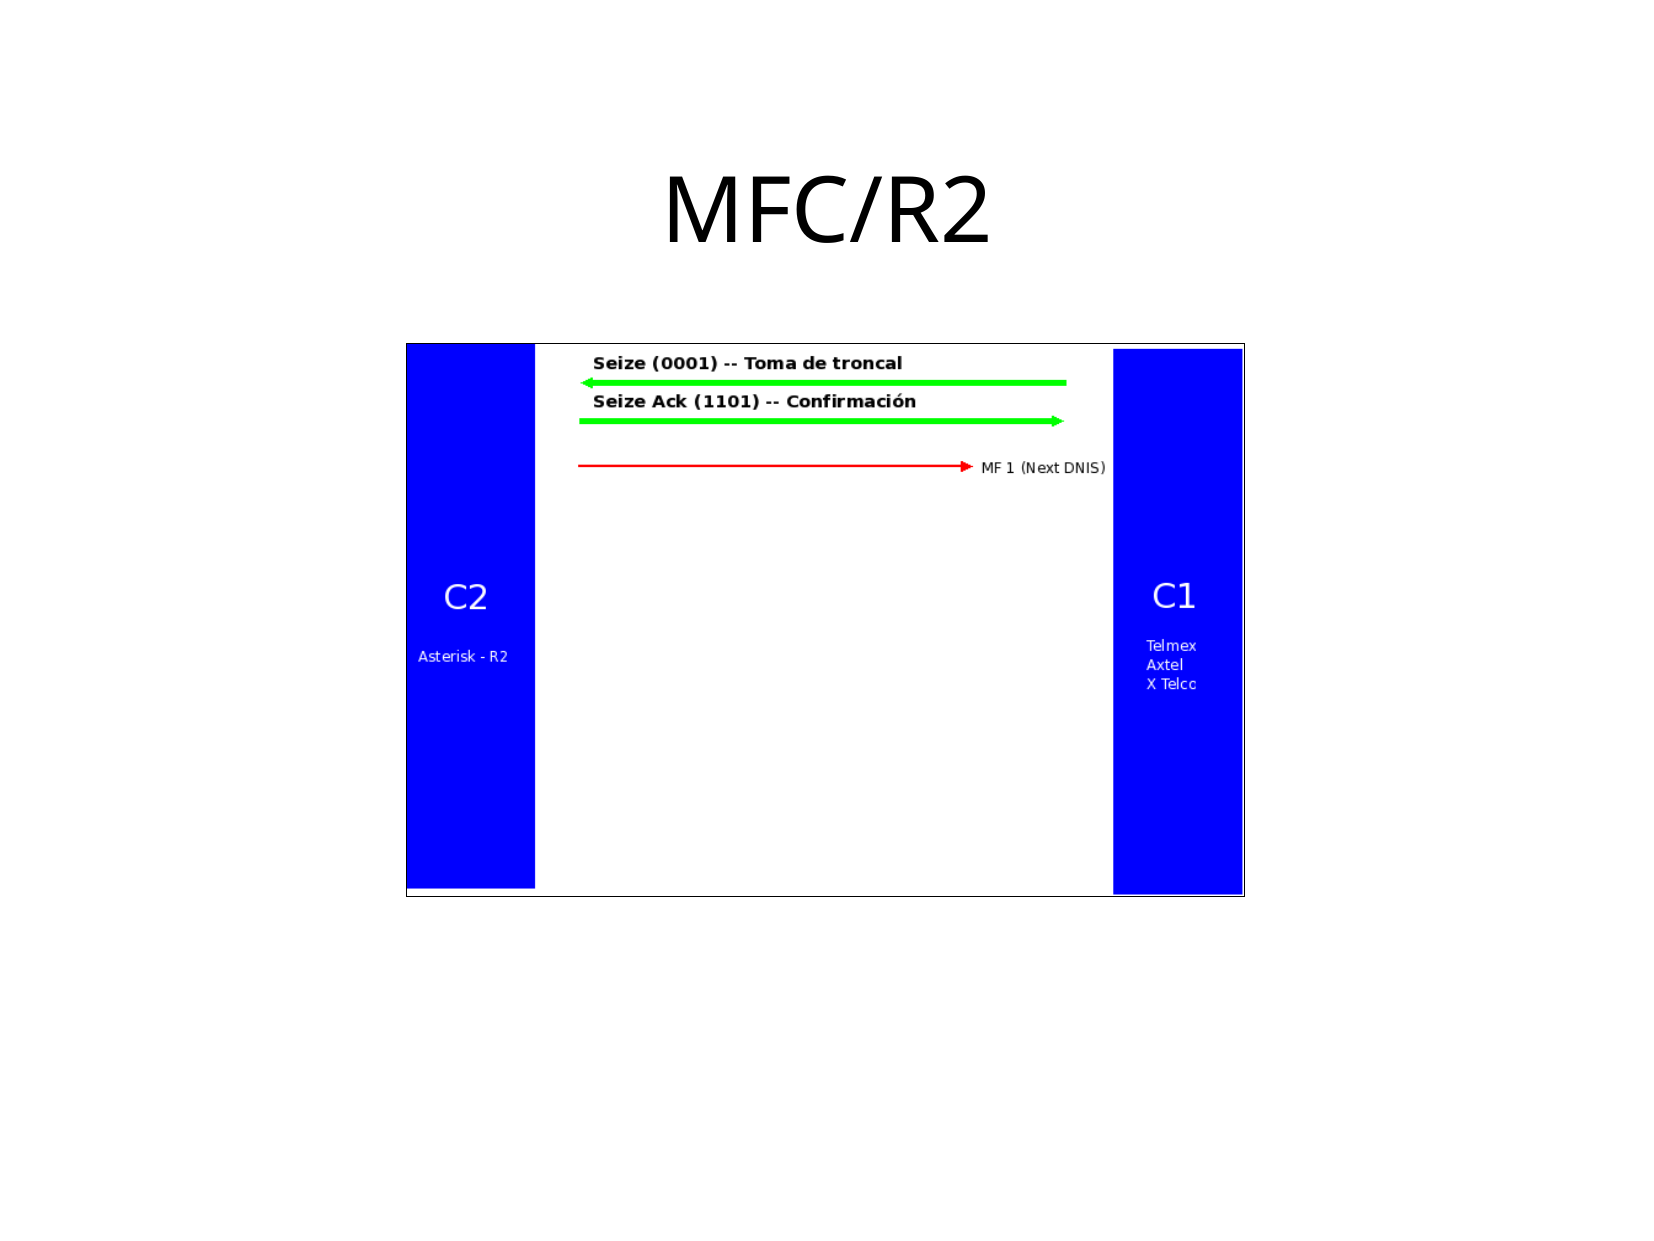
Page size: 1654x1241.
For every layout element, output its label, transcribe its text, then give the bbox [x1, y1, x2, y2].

picture [406, 343, 1245, 897]
title MFC/R2 [121, 102, 1534, 311]
